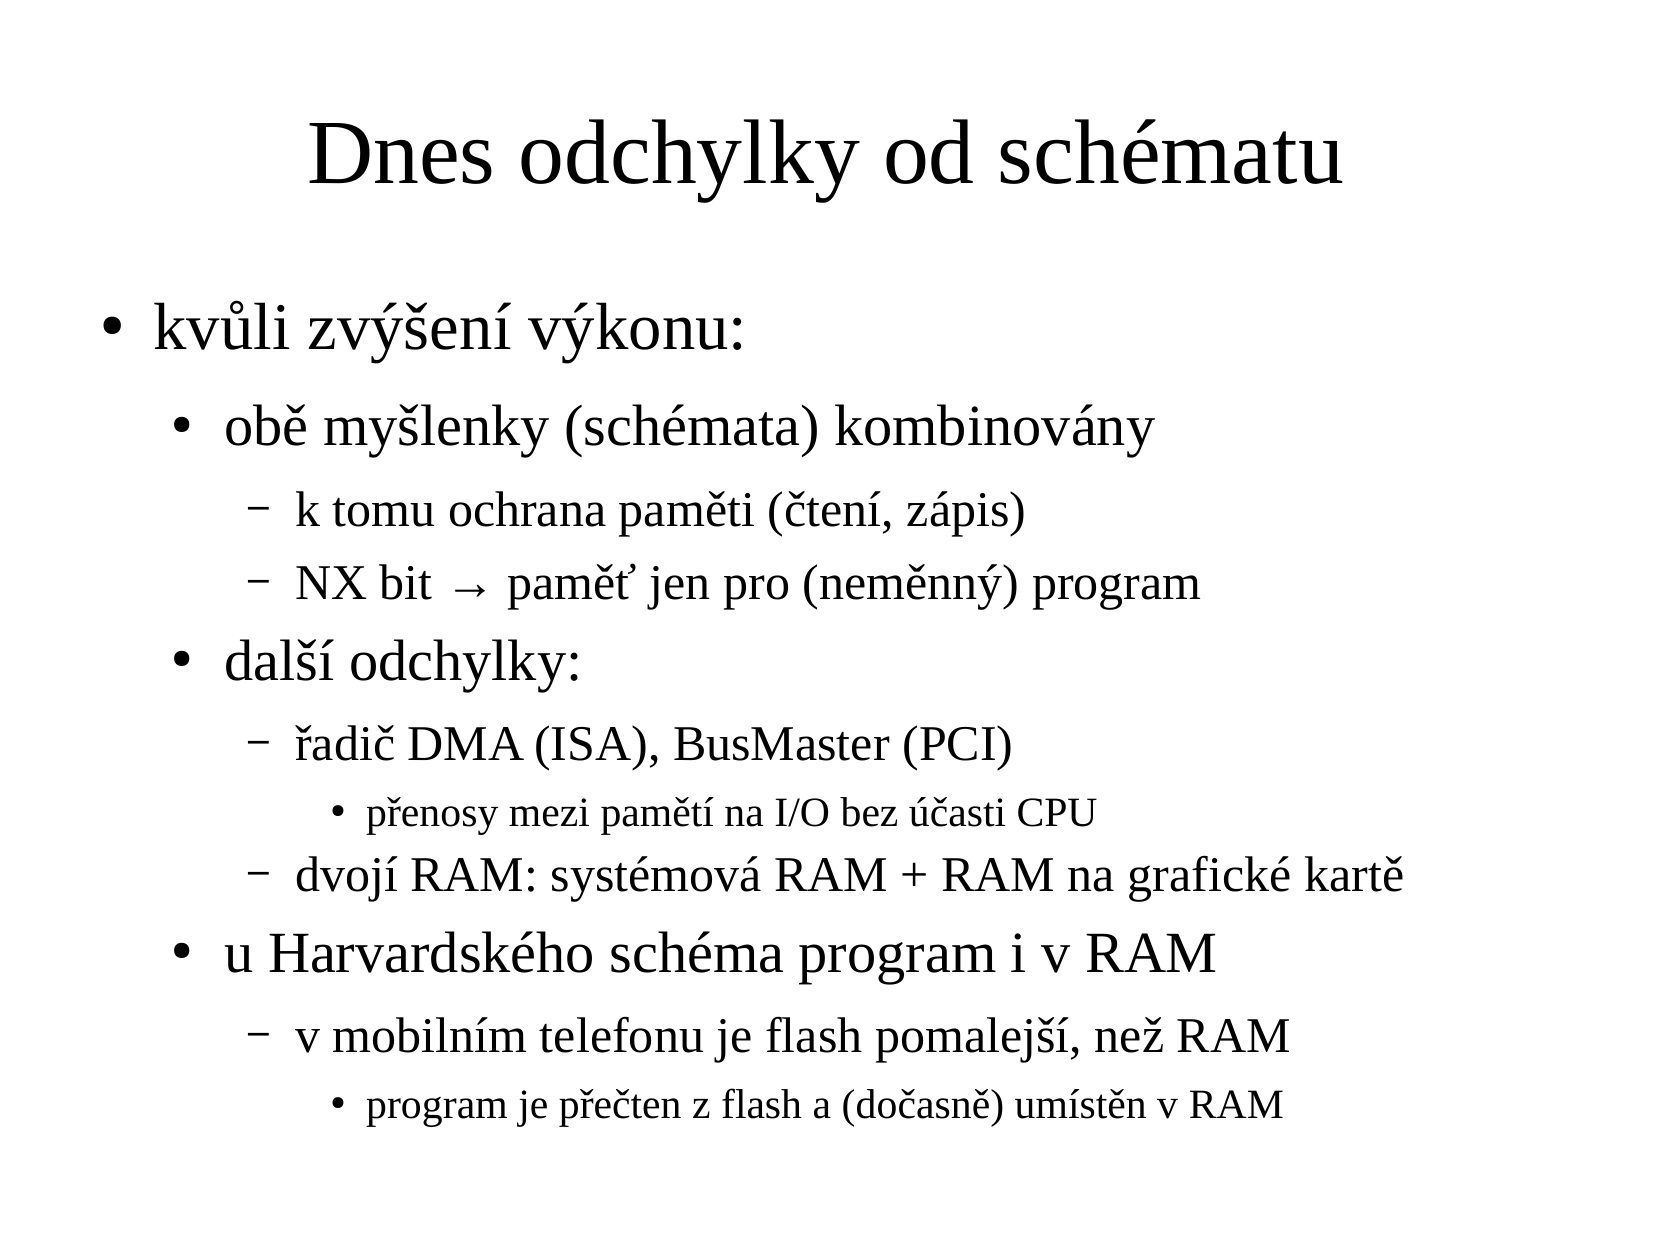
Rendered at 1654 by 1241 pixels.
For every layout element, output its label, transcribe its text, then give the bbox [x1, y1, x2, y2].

list kvůli zvýšení výkonu: obě myšlenky (schémata) kombinovány k tomu ochrana paměti (čtení, zápis) NX bit → paměť jen pro (neměnný) program další odchylky: řadič DMA (ISA), BusMaster (PCI) přenosy mezi pamětí na I/O bez účasti CPU dvojí RAM: systémová RAM + RAM na grafické kartě u Harvardského schéma program i v RAM v mobilním telefonu je flash pomalejší, než RAM program je přečten z flash a (dočasně) umístěn v RAM [82, 290, 1571, 1137]
title Dnes odchylky od schématu [82, 49, 1571, 257]
